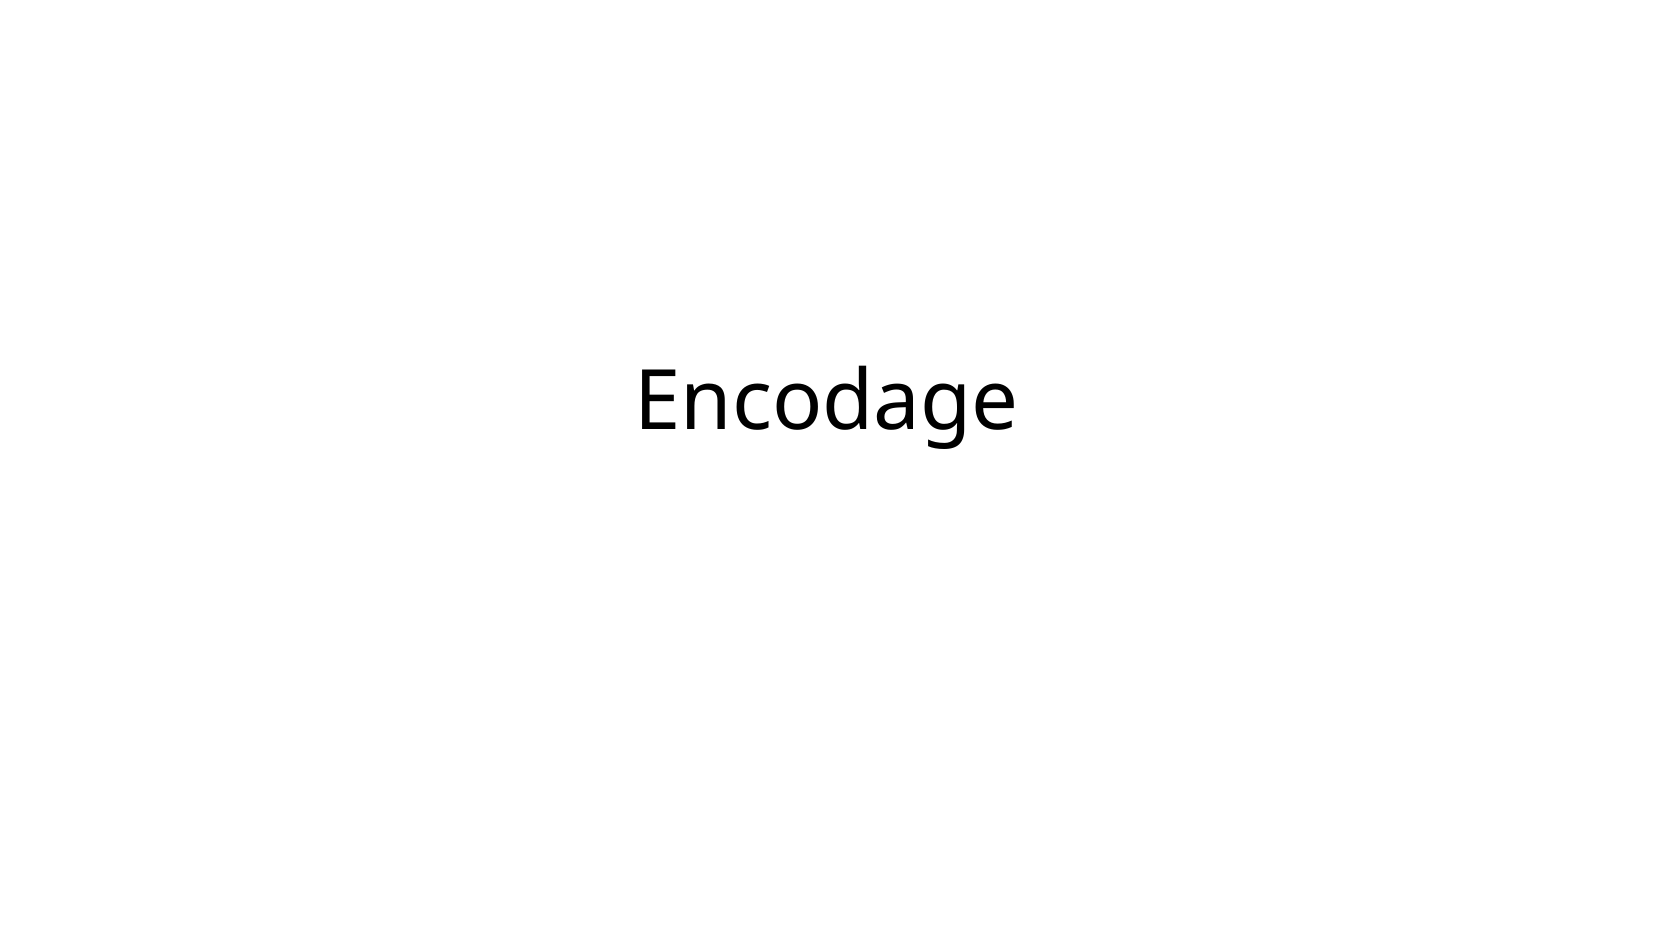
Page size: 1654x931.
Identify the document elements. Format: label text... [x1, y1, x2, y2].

subtitle Encodage [82, 37, 1571, 757]
